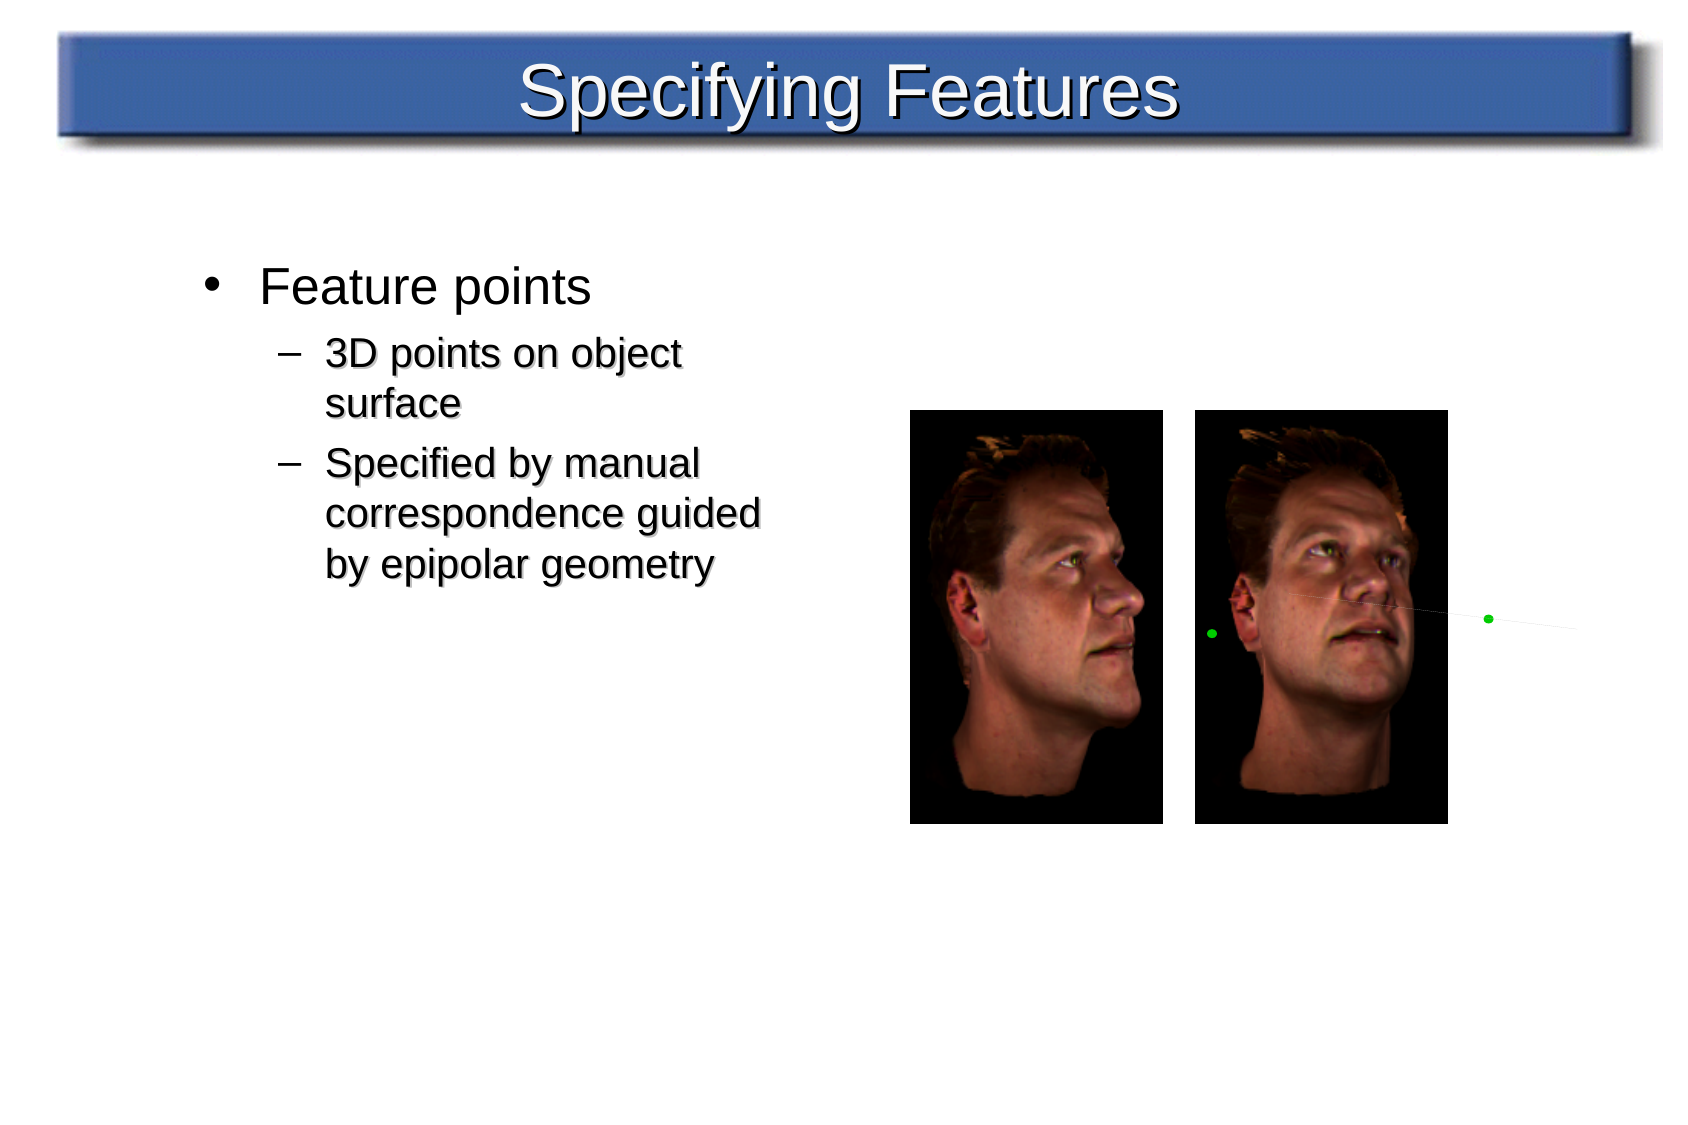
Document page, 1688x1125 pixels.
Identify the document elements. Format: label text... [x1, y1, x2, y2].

title Specifying Features [188, 23, 1509, 149]
picture [56, 29, 1663, 156]
list Feature points 3D points on object surface Specified by manual correspondence guided by epipolar geometry [188, 245, 832, 1013]
chart [1195, 410, 1448, 824]
text_box [1207, 629, 1218, 639]
text_box [1483, 618, 1494, 624]
chart [910, 410, 1163, 824]
text_box [1484, 614, 1494, 618]
